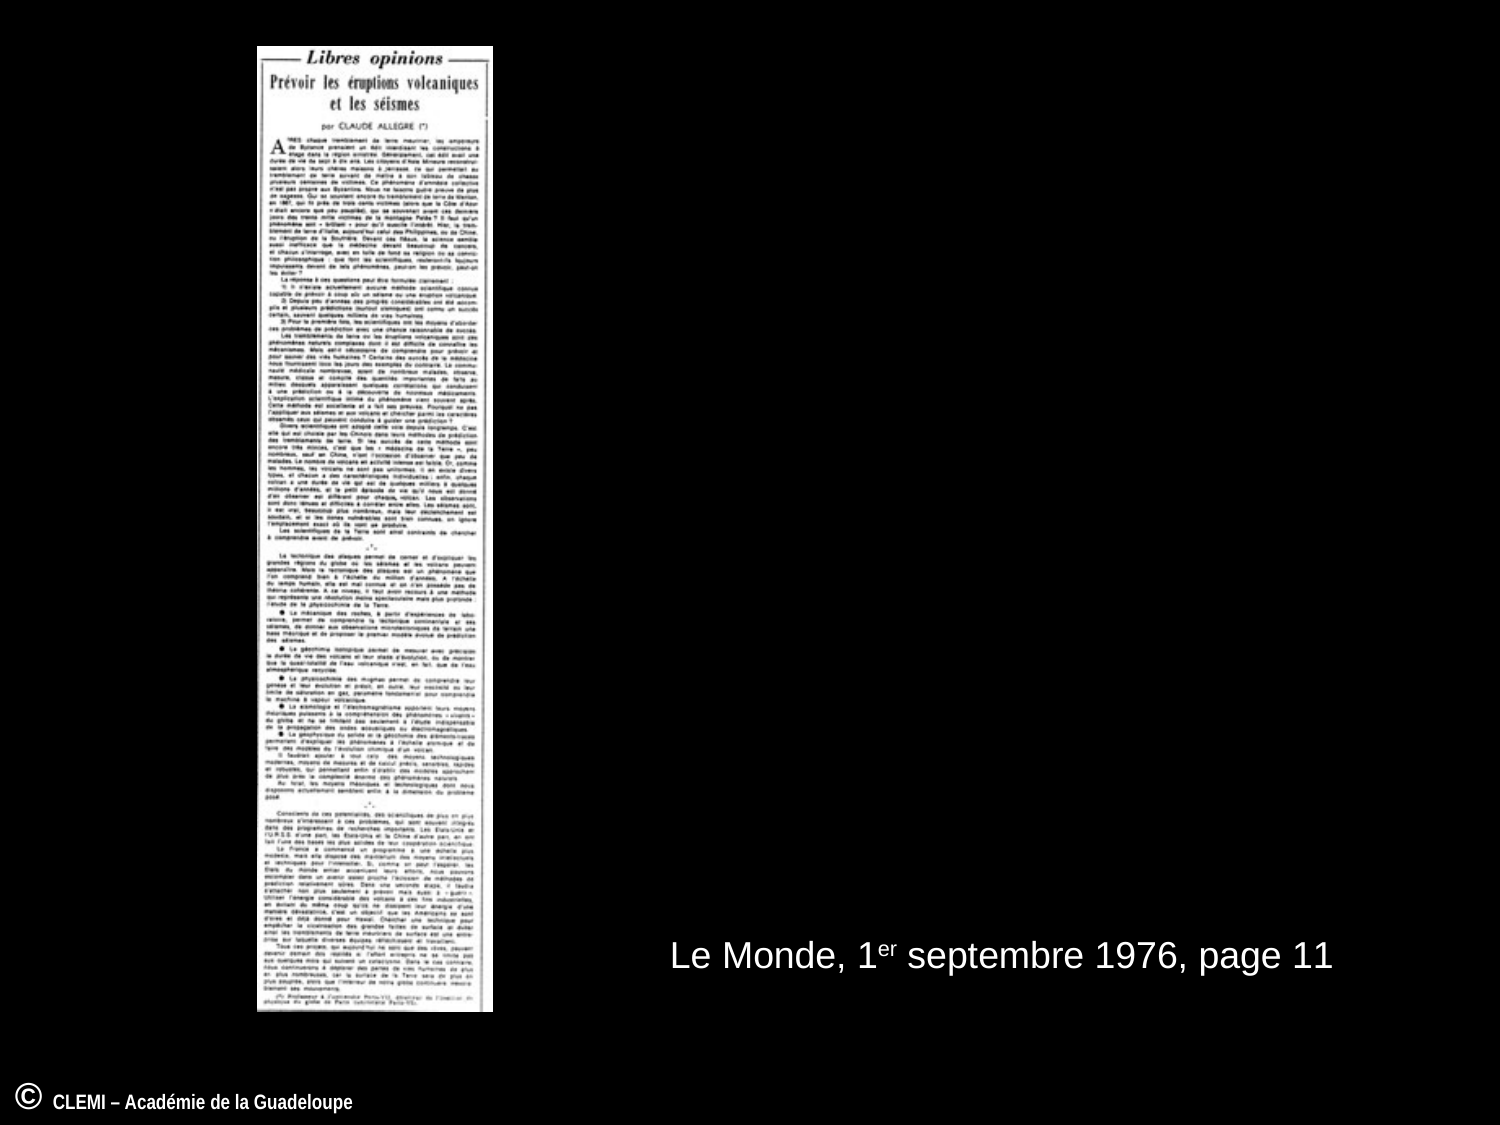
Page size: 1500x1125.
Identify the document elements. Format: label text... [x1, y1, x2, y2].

picture [257, 46, 493, 1012]
title Le Monde, 1er septembre 1976, page 11 [609, 913, 1395, 997]
text_box © CLEMI – Académie de la Guadeloupe [0, 1067, 575, 1125]
